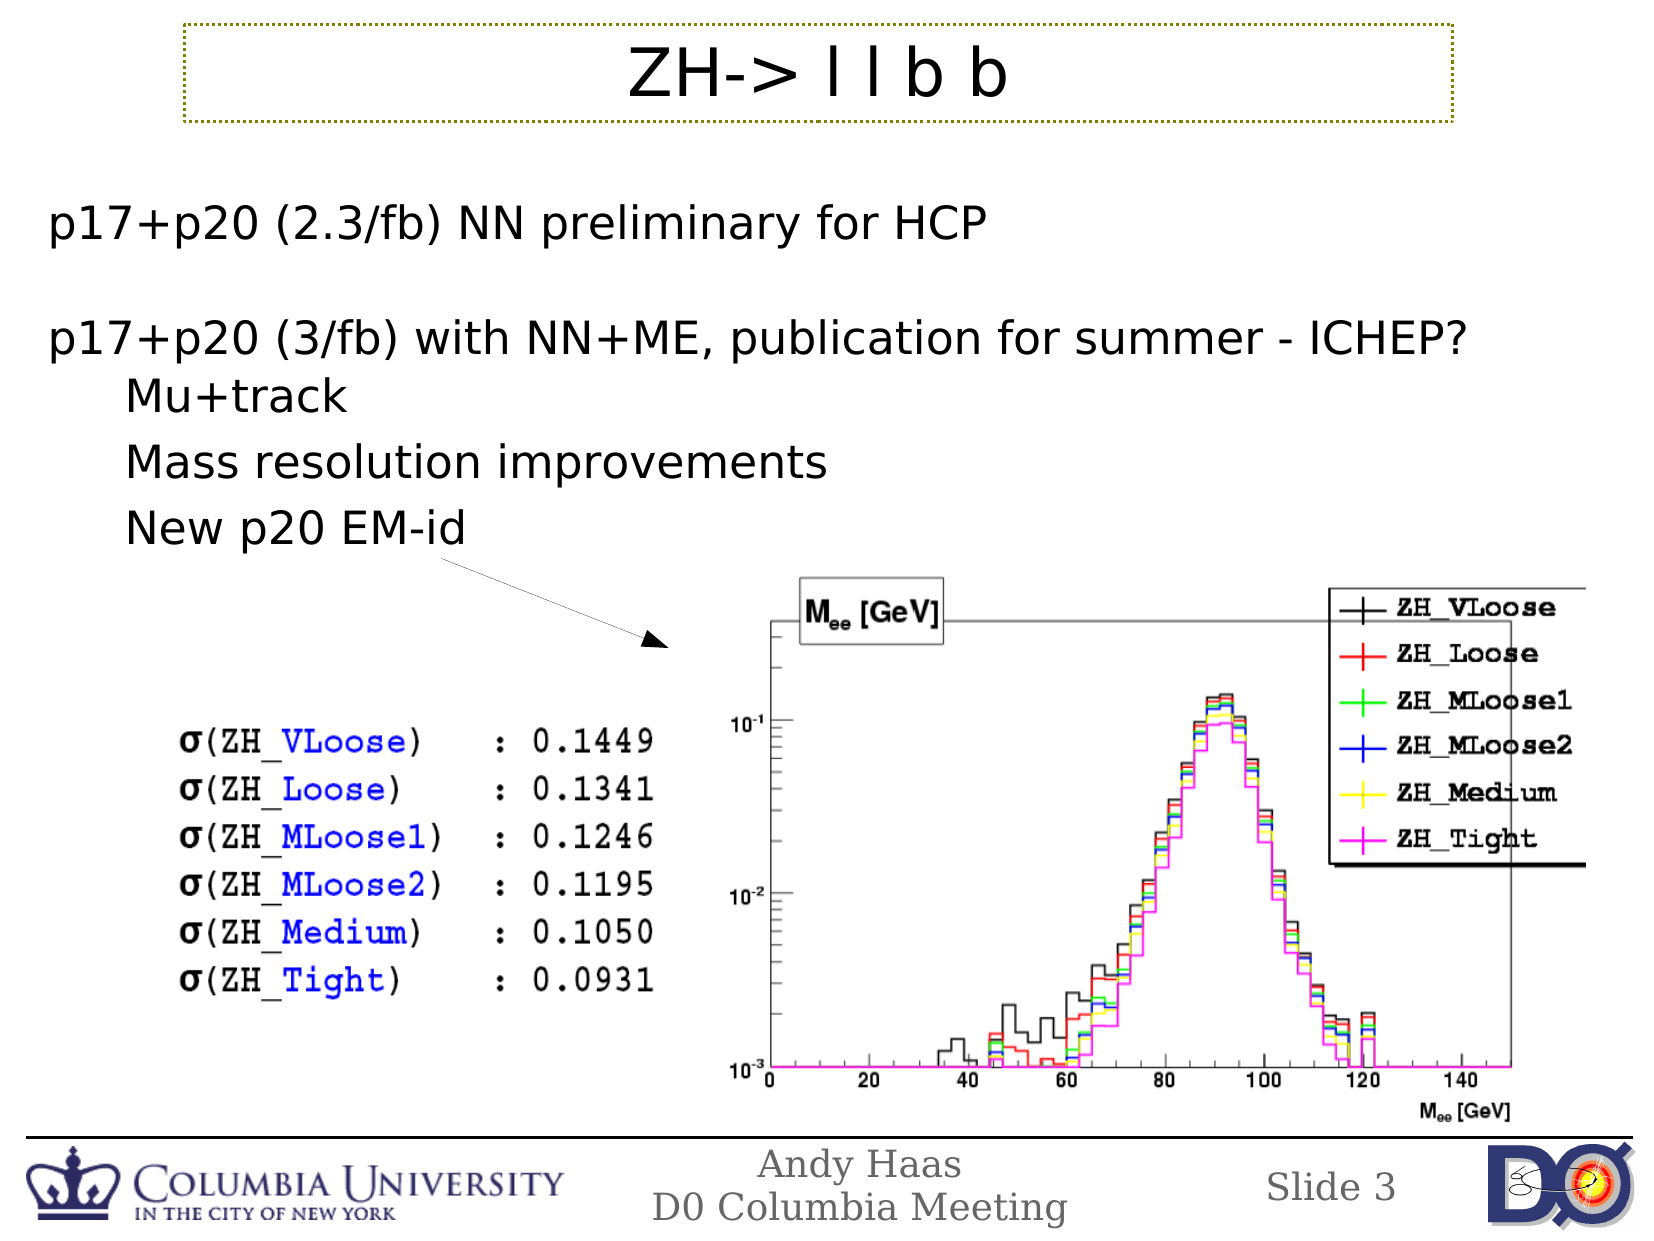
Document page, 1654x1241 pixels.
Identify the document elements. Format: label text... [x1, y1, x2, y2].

picture [152, 705, 674, 1022]
title ZH-> l l b b [184, 24, 1453, 122]
picture [26, 1146, 565, 1220]
list p17+p20 (2.3/fb) NN preliminary for HCP p17+p20 (3/fb) with NN+ME, publication for summer - ICHEP? Mu+track Mass resolution improvements New p20 EM-id [30, 205, 1566, 1094]
picture [1479, 1140, 1639, 1233]
picture [719, 573, 1586, 1130]
